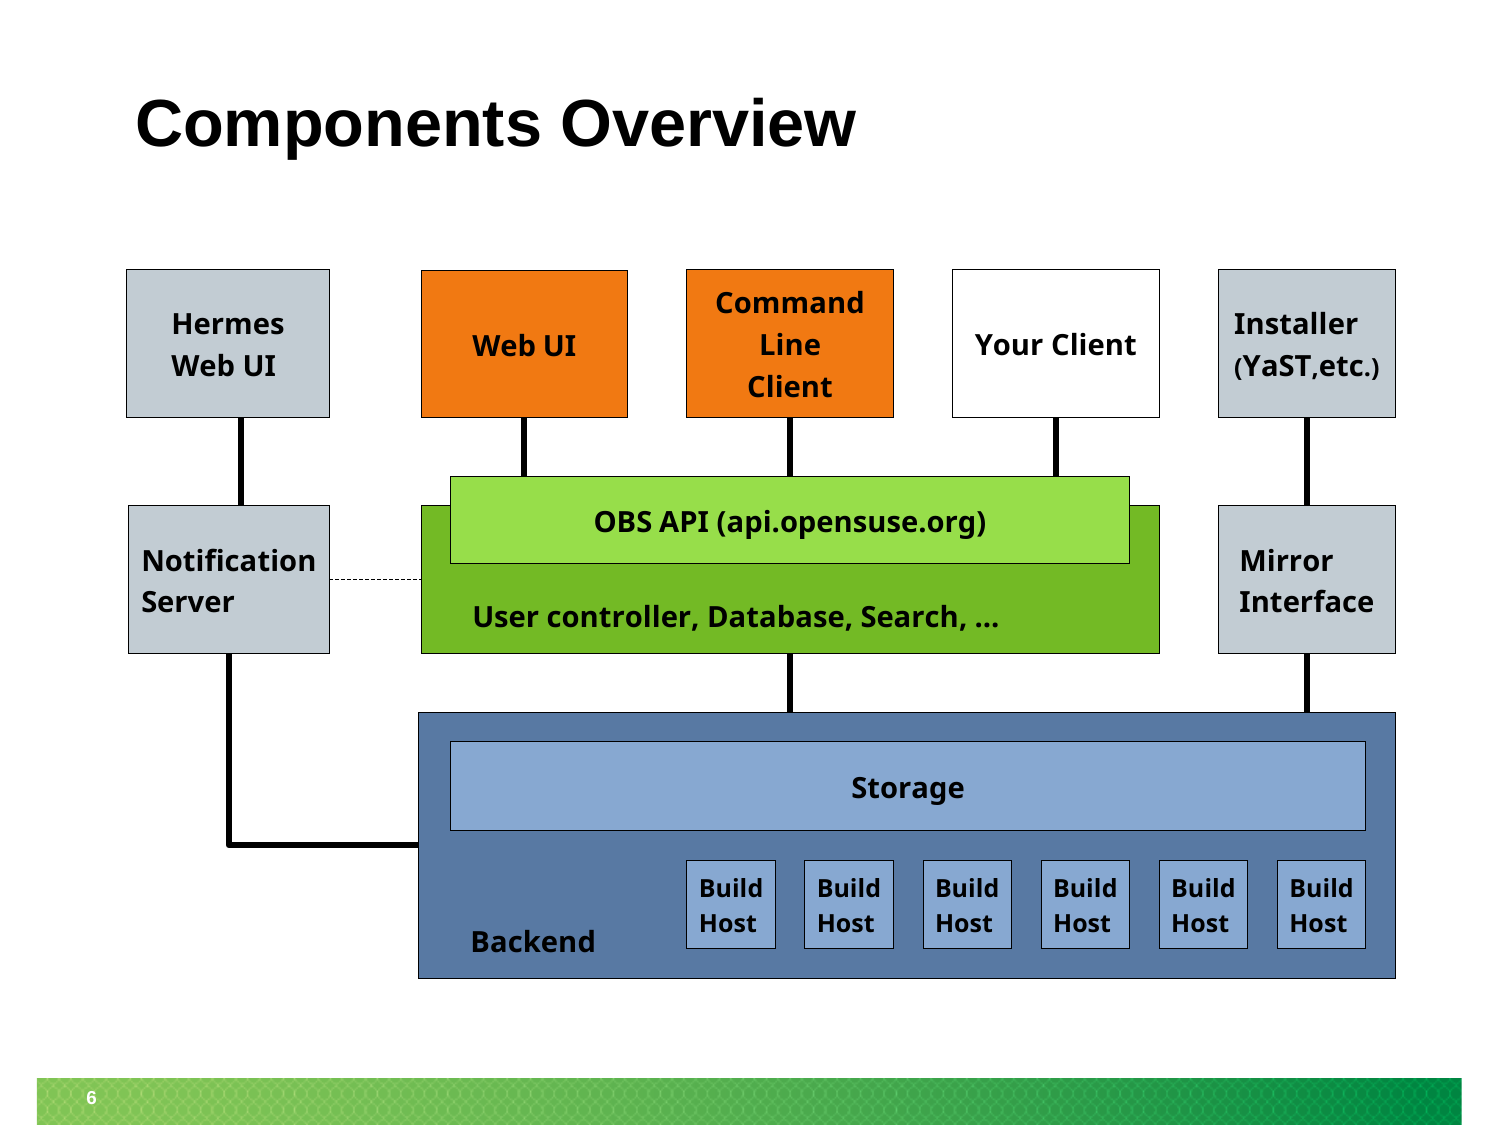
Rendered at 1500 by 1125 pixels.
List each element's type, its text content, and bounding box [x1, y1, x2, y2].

text_box Storage [450, 741, 1366, 831]
text_box Build Host [686, 860, 776, 949]
text_box [418, 712, 1396, 979]
text_box Installer (YaST,etc.) [1218, 269, 1396, 418]
text_box Build Host [1041, 860, 1130, 949]
text_box Build Host [1159, 860, 1248, 949]
text_box Build Host [923, 860, 1012, 949]
text_box [421, 505, 1160, 654]
text_box Command Line Client [686, 269, 894, 418]
text_box OBS API (api.opensuse.org) [450, 476, 1130, 564]
text_box Web UI [421, 270, 628, 418]
text_box Build Host [804, 860, 894, 949]
text_box Notification Server [128, 505, 330, 654]
picture [36, 1078, 1462, 1125]
text_box Your Client [952, 269, 1160, 418]
text_box User controller, Database, Search, ... [472, 594, 1085, 629]
text_box Backend [470, 919, 611, 955]
text_box Mirror Interface [1218, 505, 1396, 654]
text_box Hermes Web UI [126, 269, 330, 418]
text_box Build Host [1277, 860, 1366, 949]
title Components Overview [135, 41, 1372, 204]
